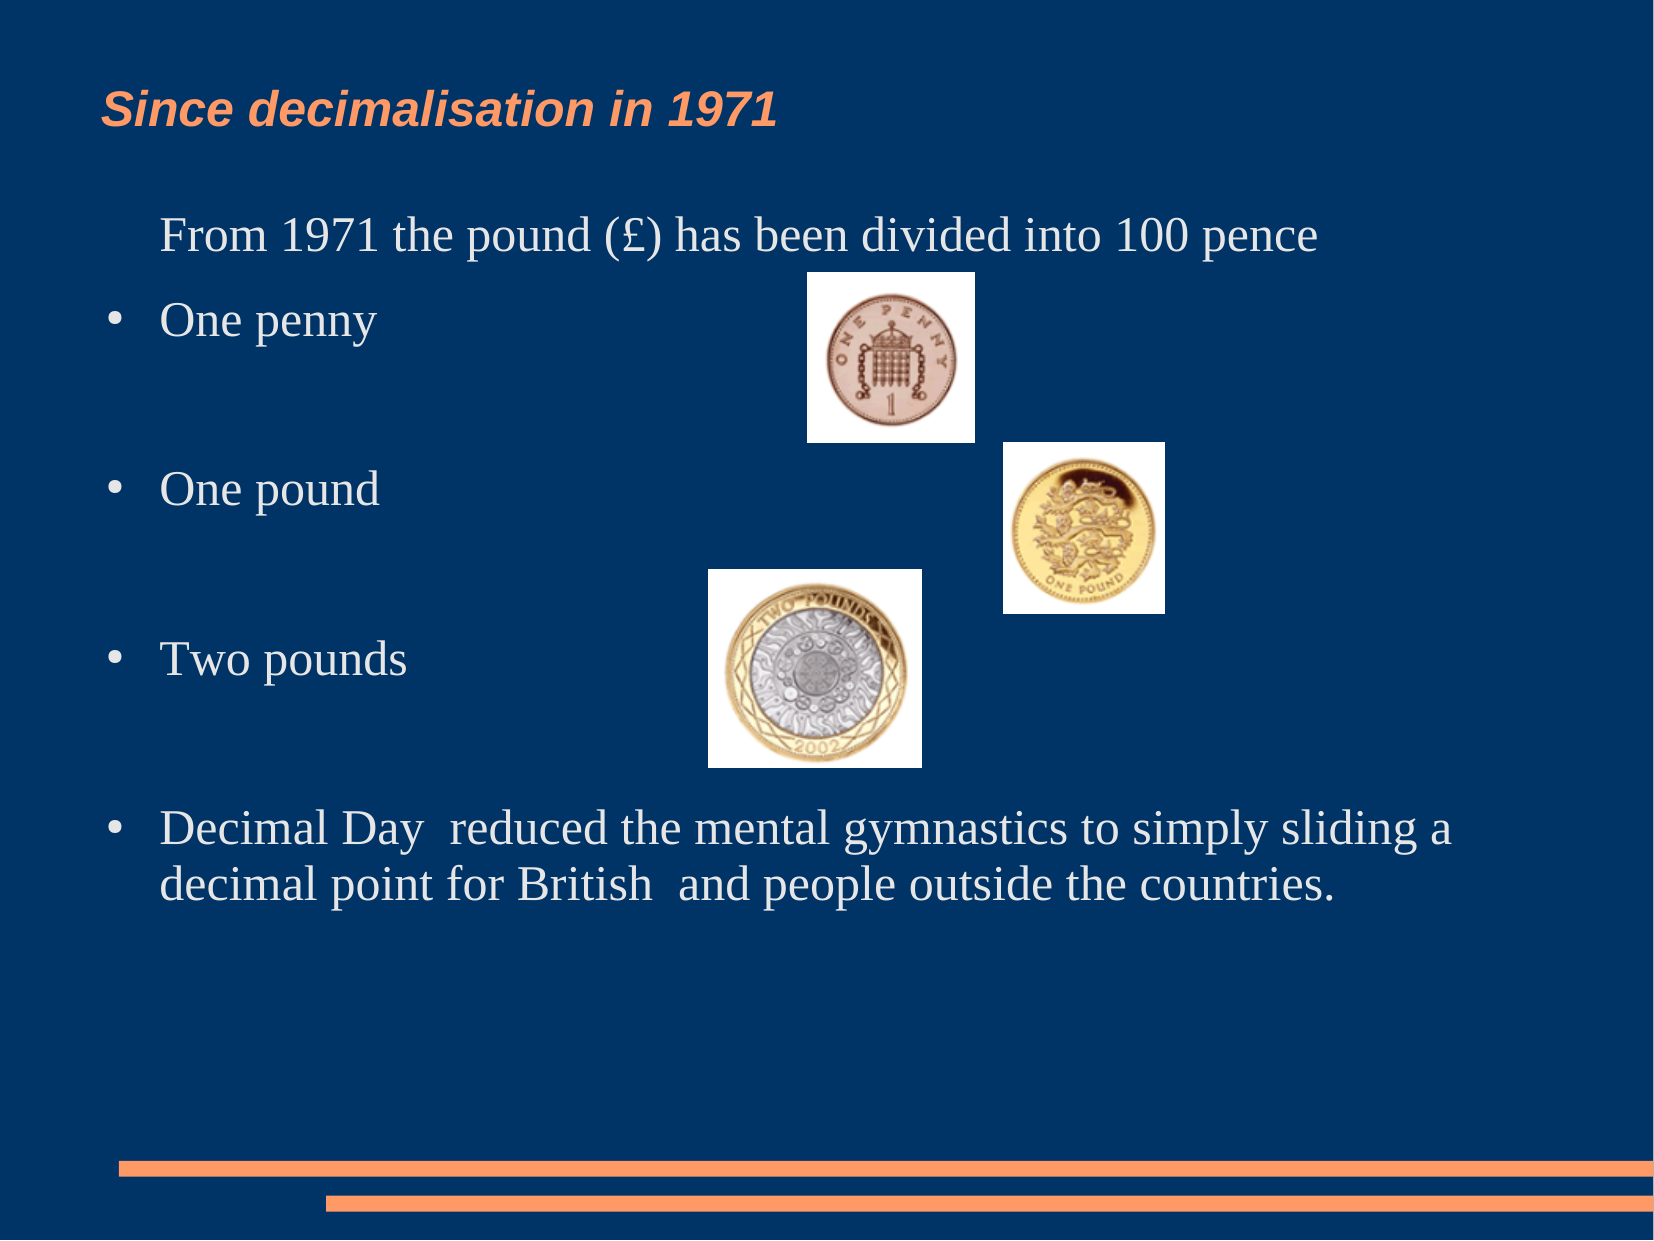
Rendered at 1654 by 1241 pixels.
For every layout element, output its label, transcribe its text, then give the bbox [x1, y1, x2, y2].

list From 1971 the pound (£) has been divided into 100 pence One penny One pound Two pounds Decimal Day reduced the mental gymnastics to simply sliding a decimal point for British and people outside the countries. [88, 206, 1577, 1026]
picture [708, 569, 922, 768]
title Since decimalisation in 1971 [76, 5, 1565, 213]
picture [1003, 442, 1165, 614]
picture [807, 272, 975, 443]
